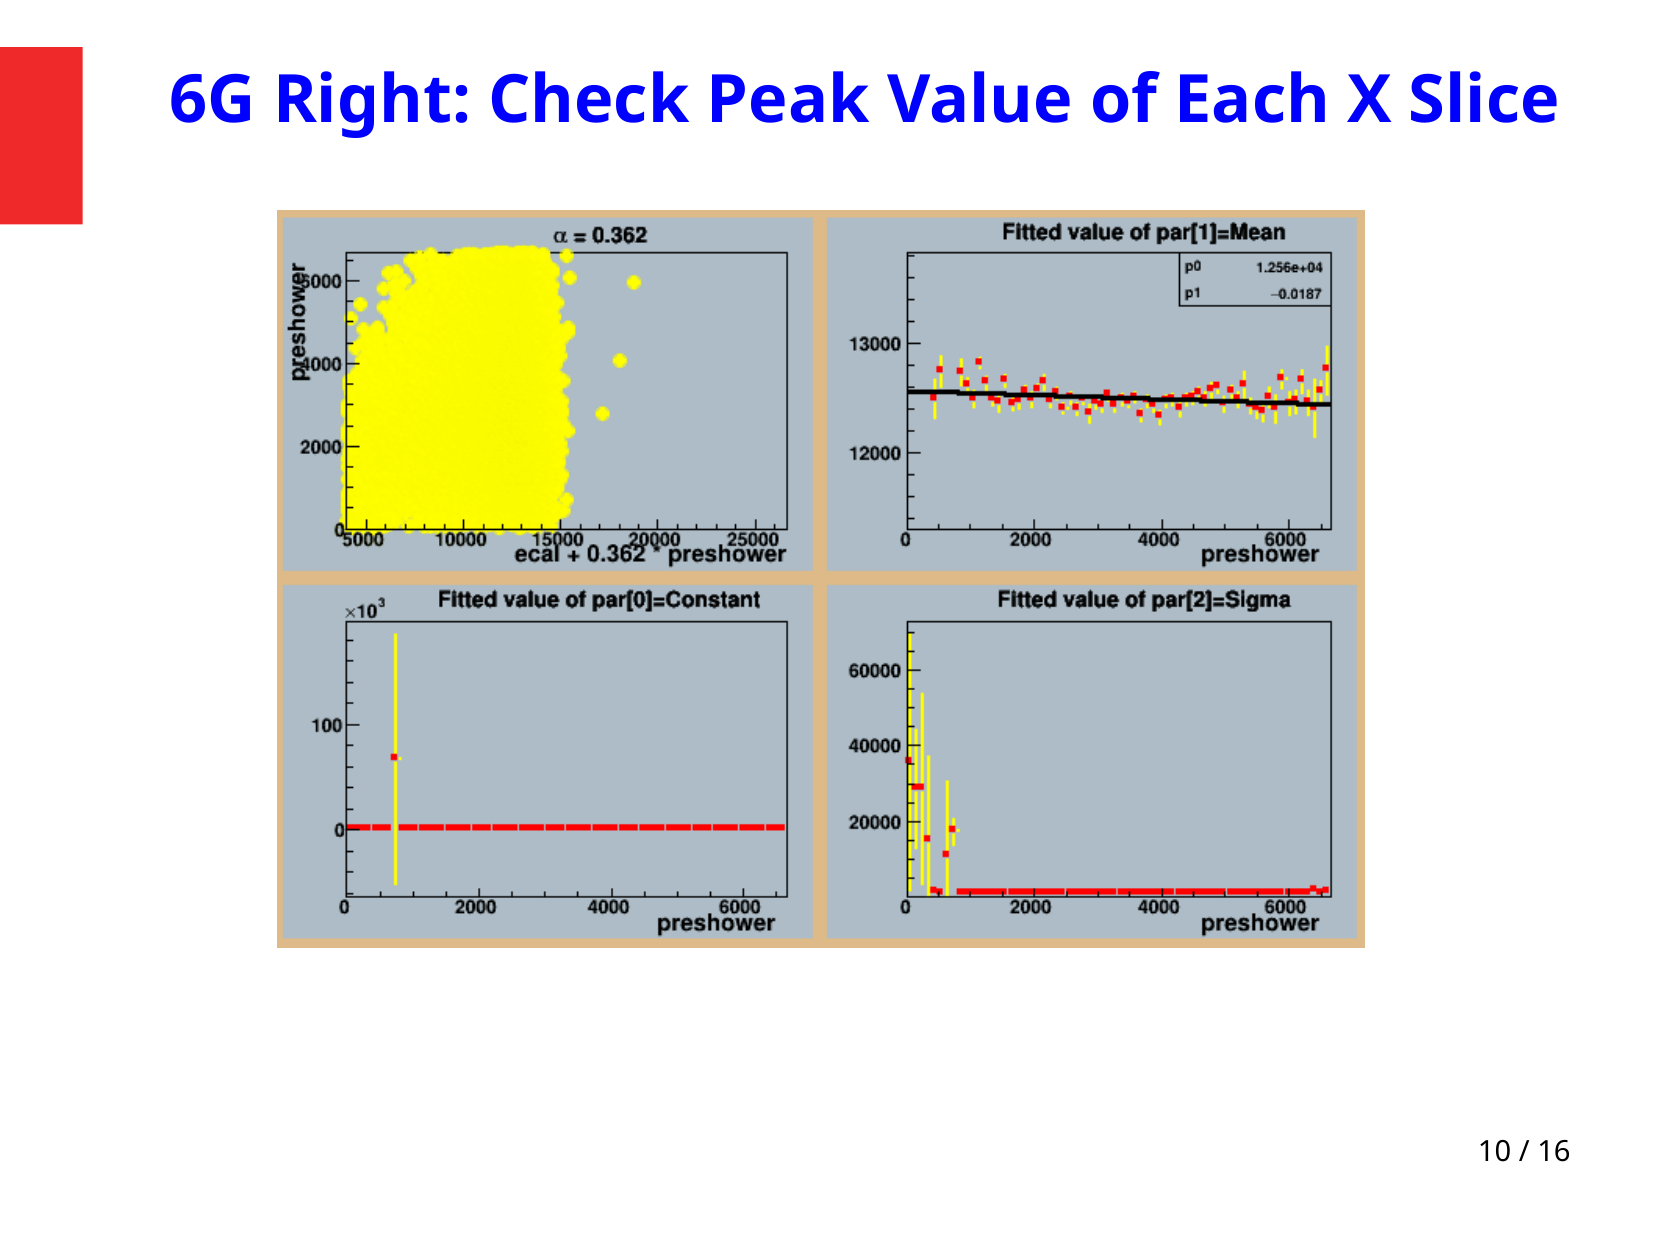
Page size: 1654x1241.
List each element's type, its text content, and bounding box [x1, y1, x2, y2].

title 6G Right: Check Peak Value of Each X Slice [82, 45, 1648, 148]
picture [277, 210, 1365, 948]
